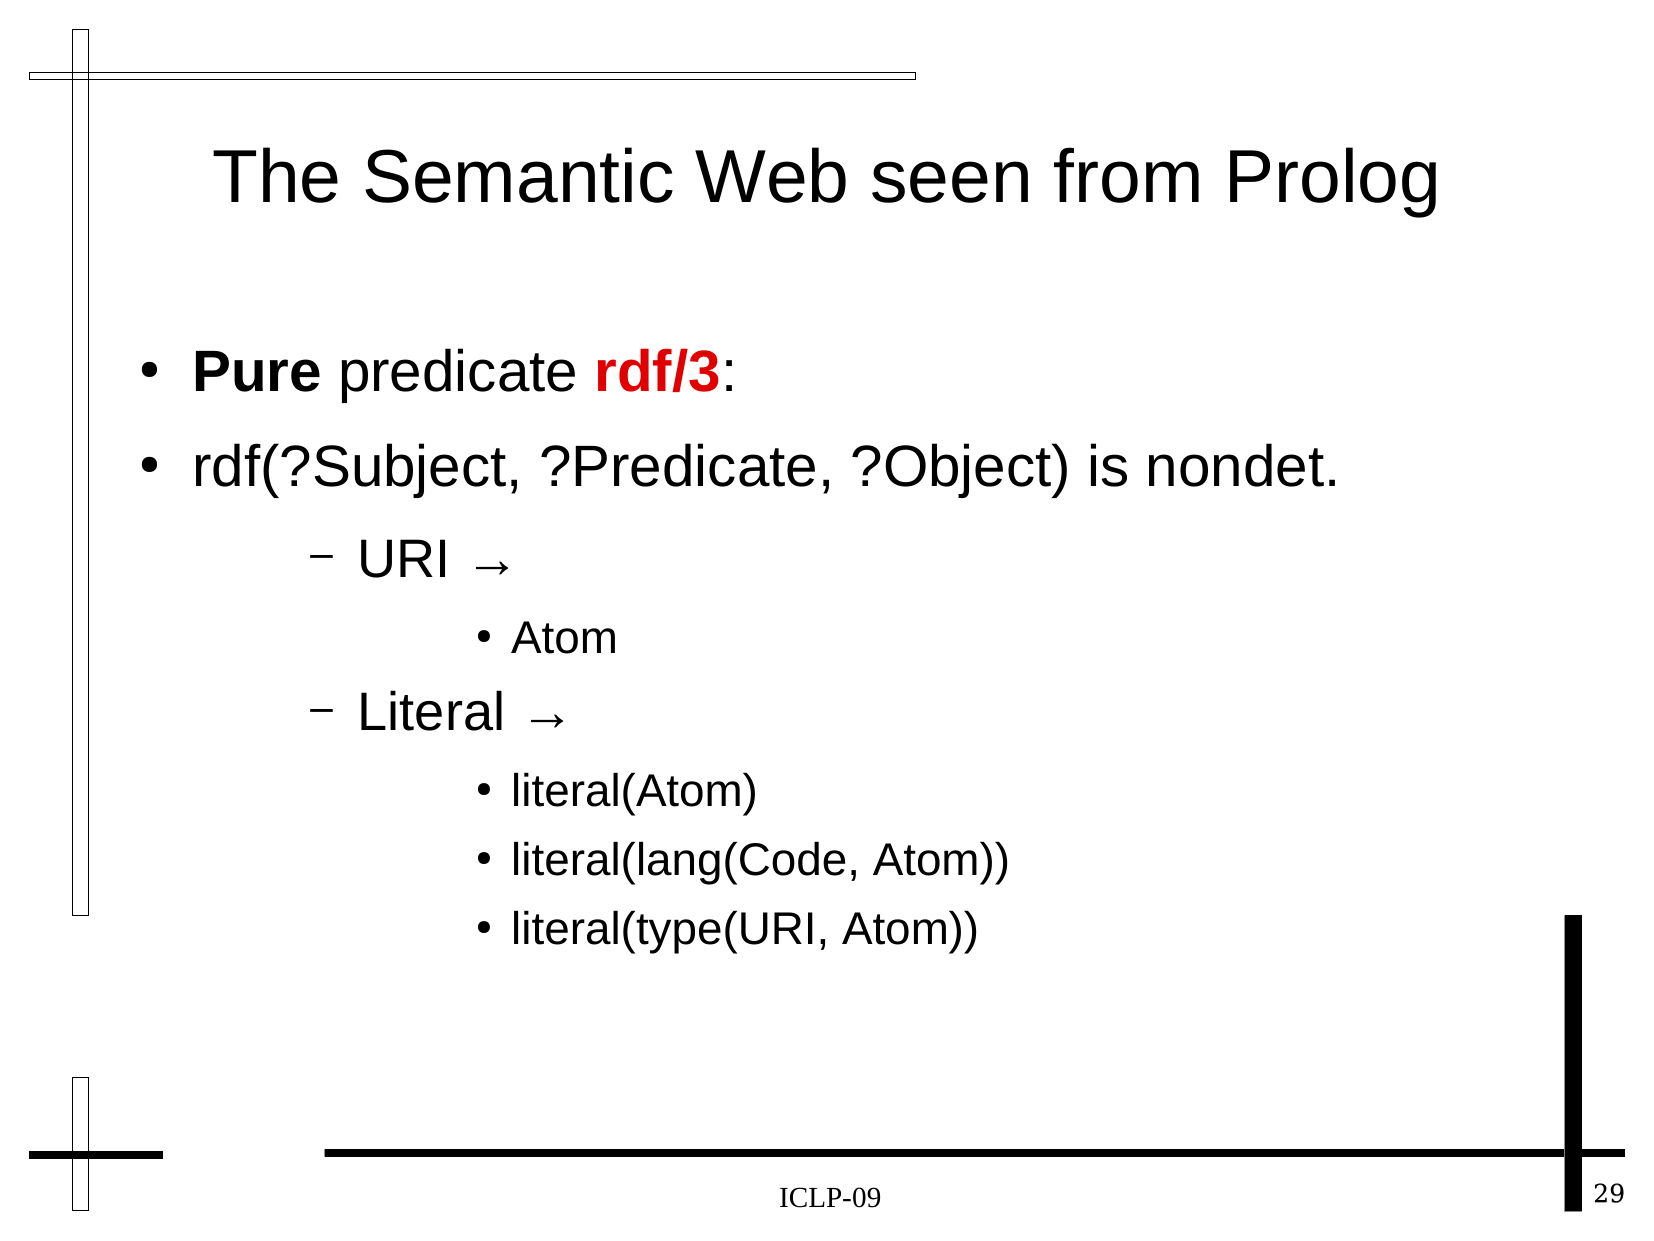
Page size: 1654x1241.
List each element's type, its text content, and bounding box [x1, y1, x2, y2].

title The Semantic Web seen from Prolog [121, 88, 1534, 266]
list Pure predicate rdf/3: rdf(?Subject, ?Predicate, ?Object) is nondet. URI → Atom Literal → literal(Atom) literal(lang(Code, Atom)) literal(type(URI, Atom)) [121, 338, 1534, 1127]
